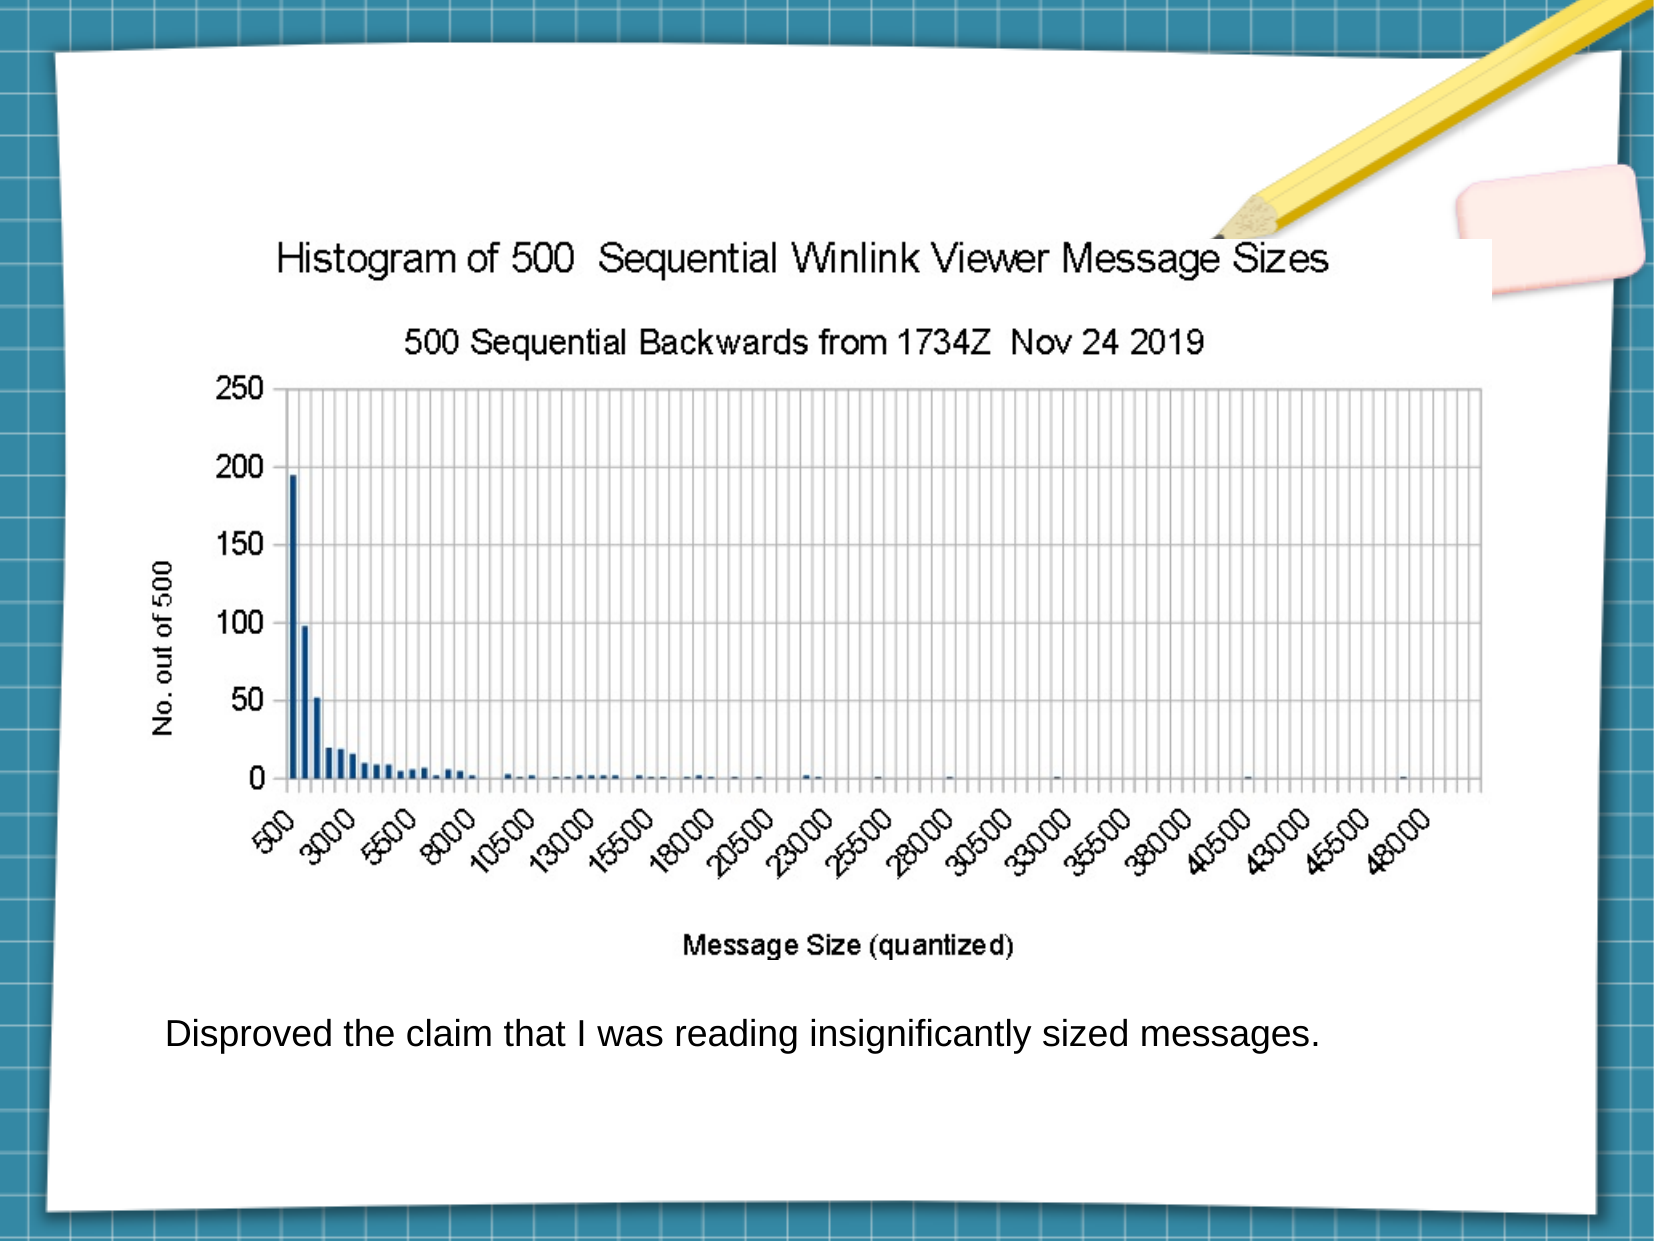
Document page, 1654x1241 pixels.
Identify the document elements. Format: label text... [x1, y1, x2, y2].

picture [0, 0, 1654, 1241]
text_box Disproved the claim that I was reading insignificantly sized messages. [150, 1005, 1561, 1104]
